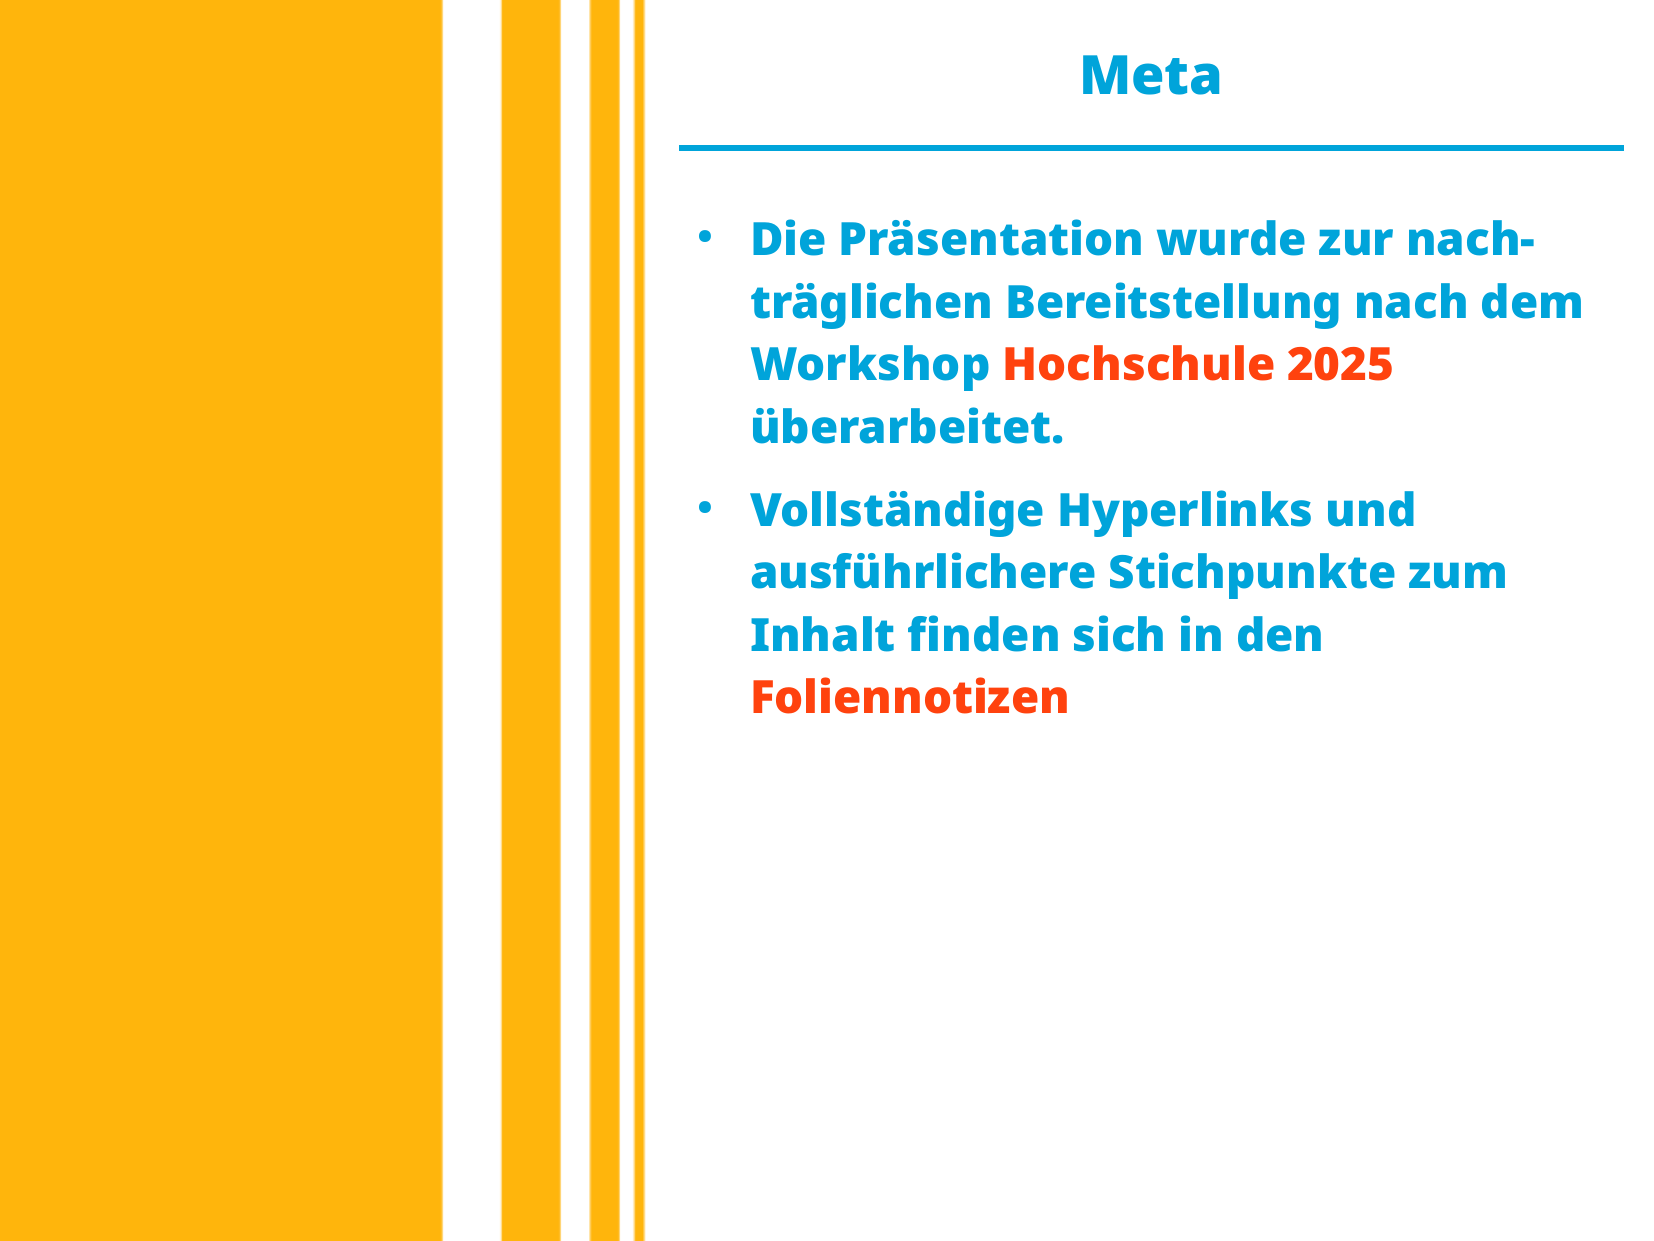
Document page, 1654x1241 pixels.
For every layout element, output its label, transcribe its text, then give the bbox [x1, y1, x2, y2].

picture [0, 0, 1653, 1241]
list Die Präsentation wurde zur nach-träglichen Bereitstellung nach dem Workshop Hochschule 2025 überarbeitet. Vollständige Hyperlinks und ausführlichere Stichpunkte zum Inhalt finden sich in den Foliennotizen [679, 206, 1625, 1211]
title Meta [679, 29, 1625, 119]
